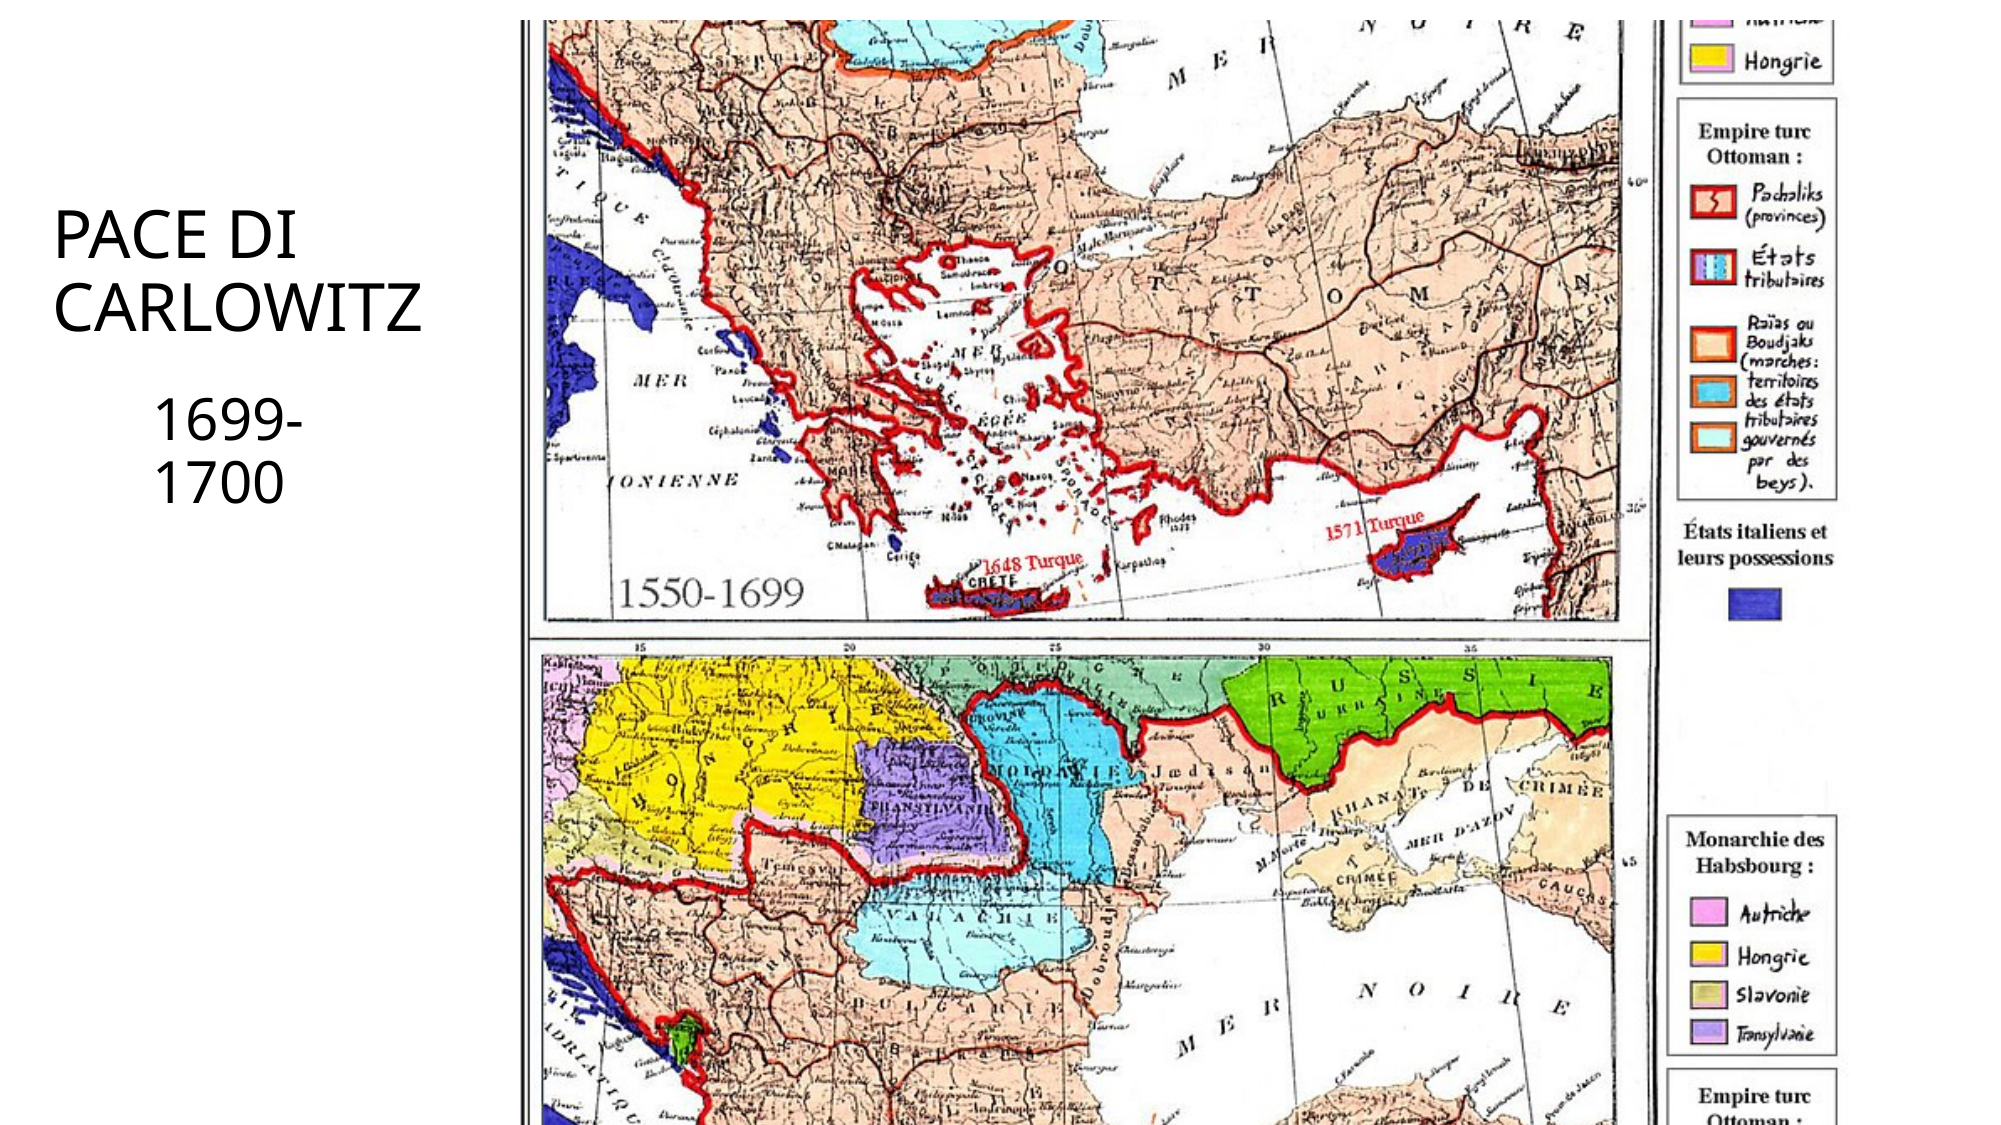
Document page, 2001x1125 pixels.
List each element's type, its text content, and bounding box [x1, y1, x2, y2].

list 1699-1700 [137, 382, 386, 963]
title PACE DI CARLOWITZ [37, 75, 458, 353]
picture [520, 20, 1863, 1125]
